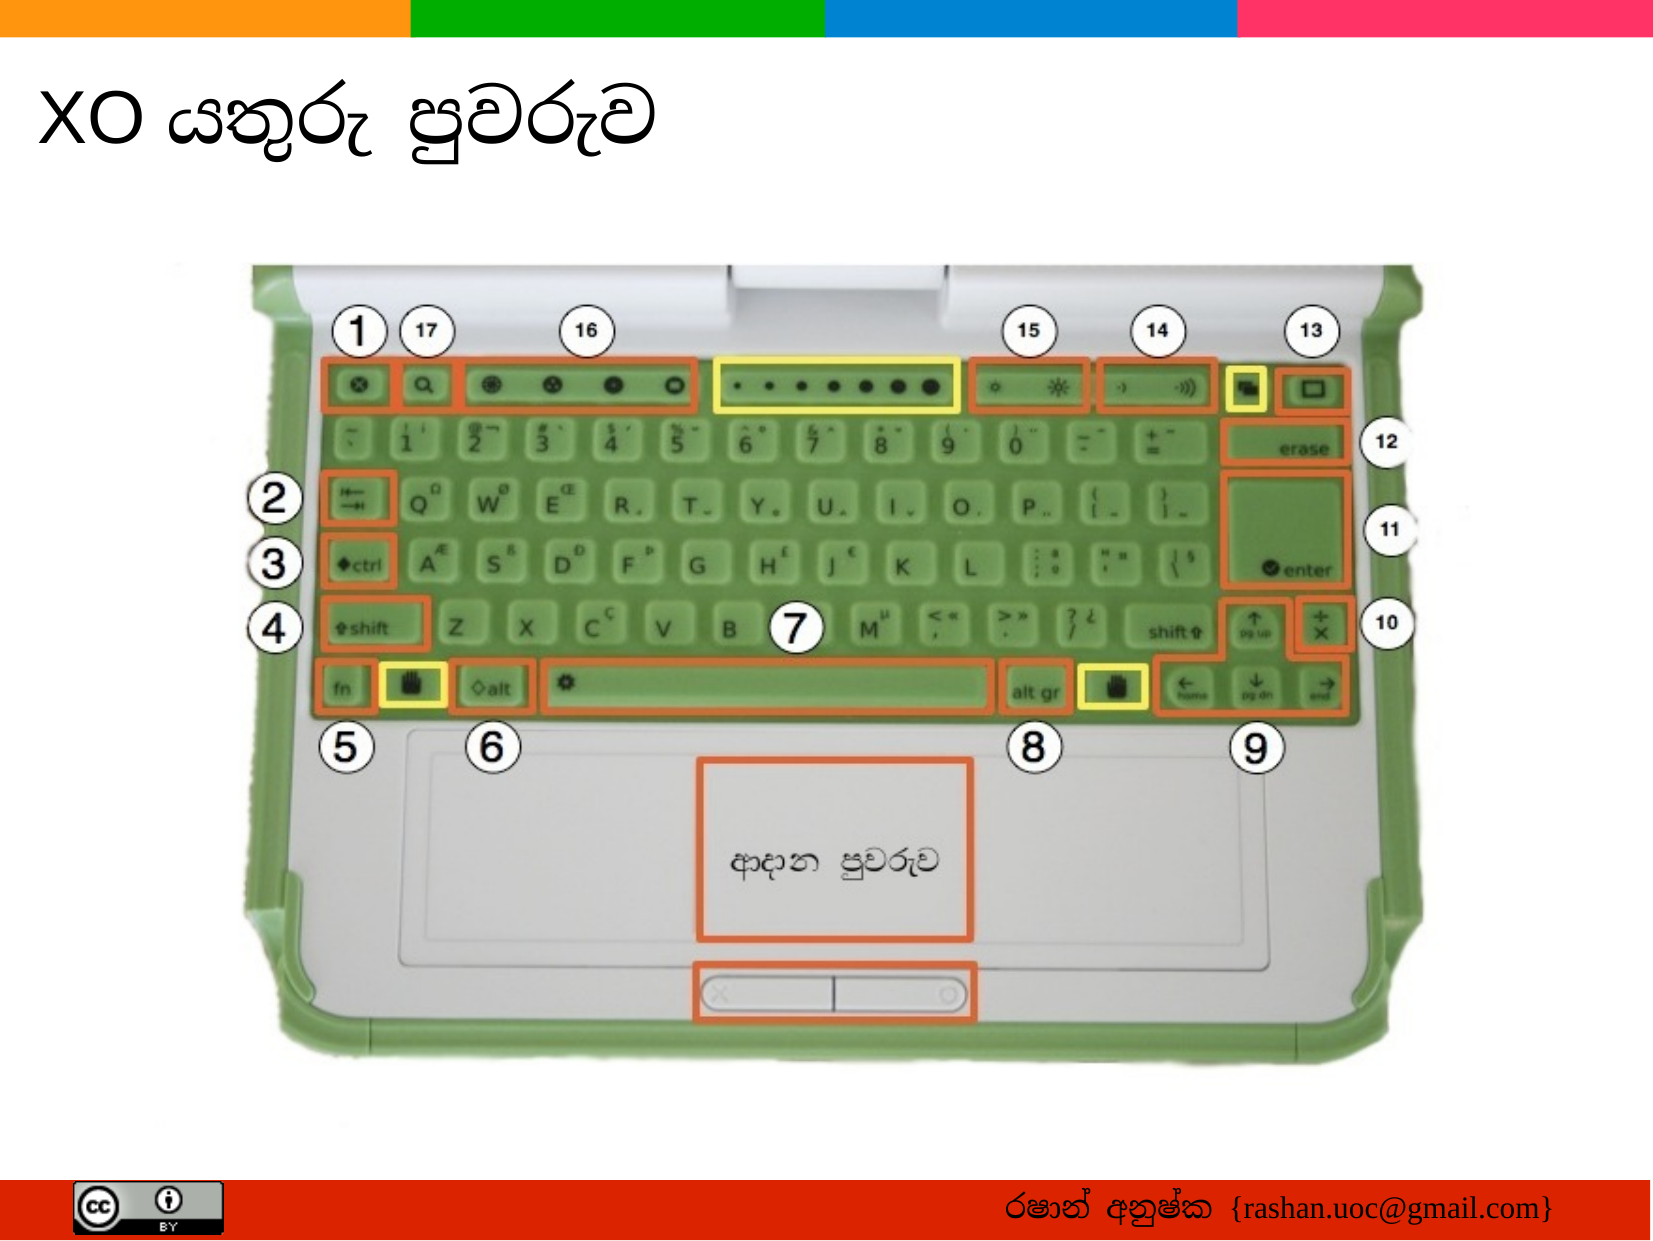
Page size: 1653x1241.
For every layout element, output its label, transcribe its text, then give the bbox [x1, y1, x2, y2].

picture [150, 262, 1506, 1128]
title XO යතුරු පුවරුව [37, 69, 1613, 163]
picture [73, 1181, 224, 1235]
